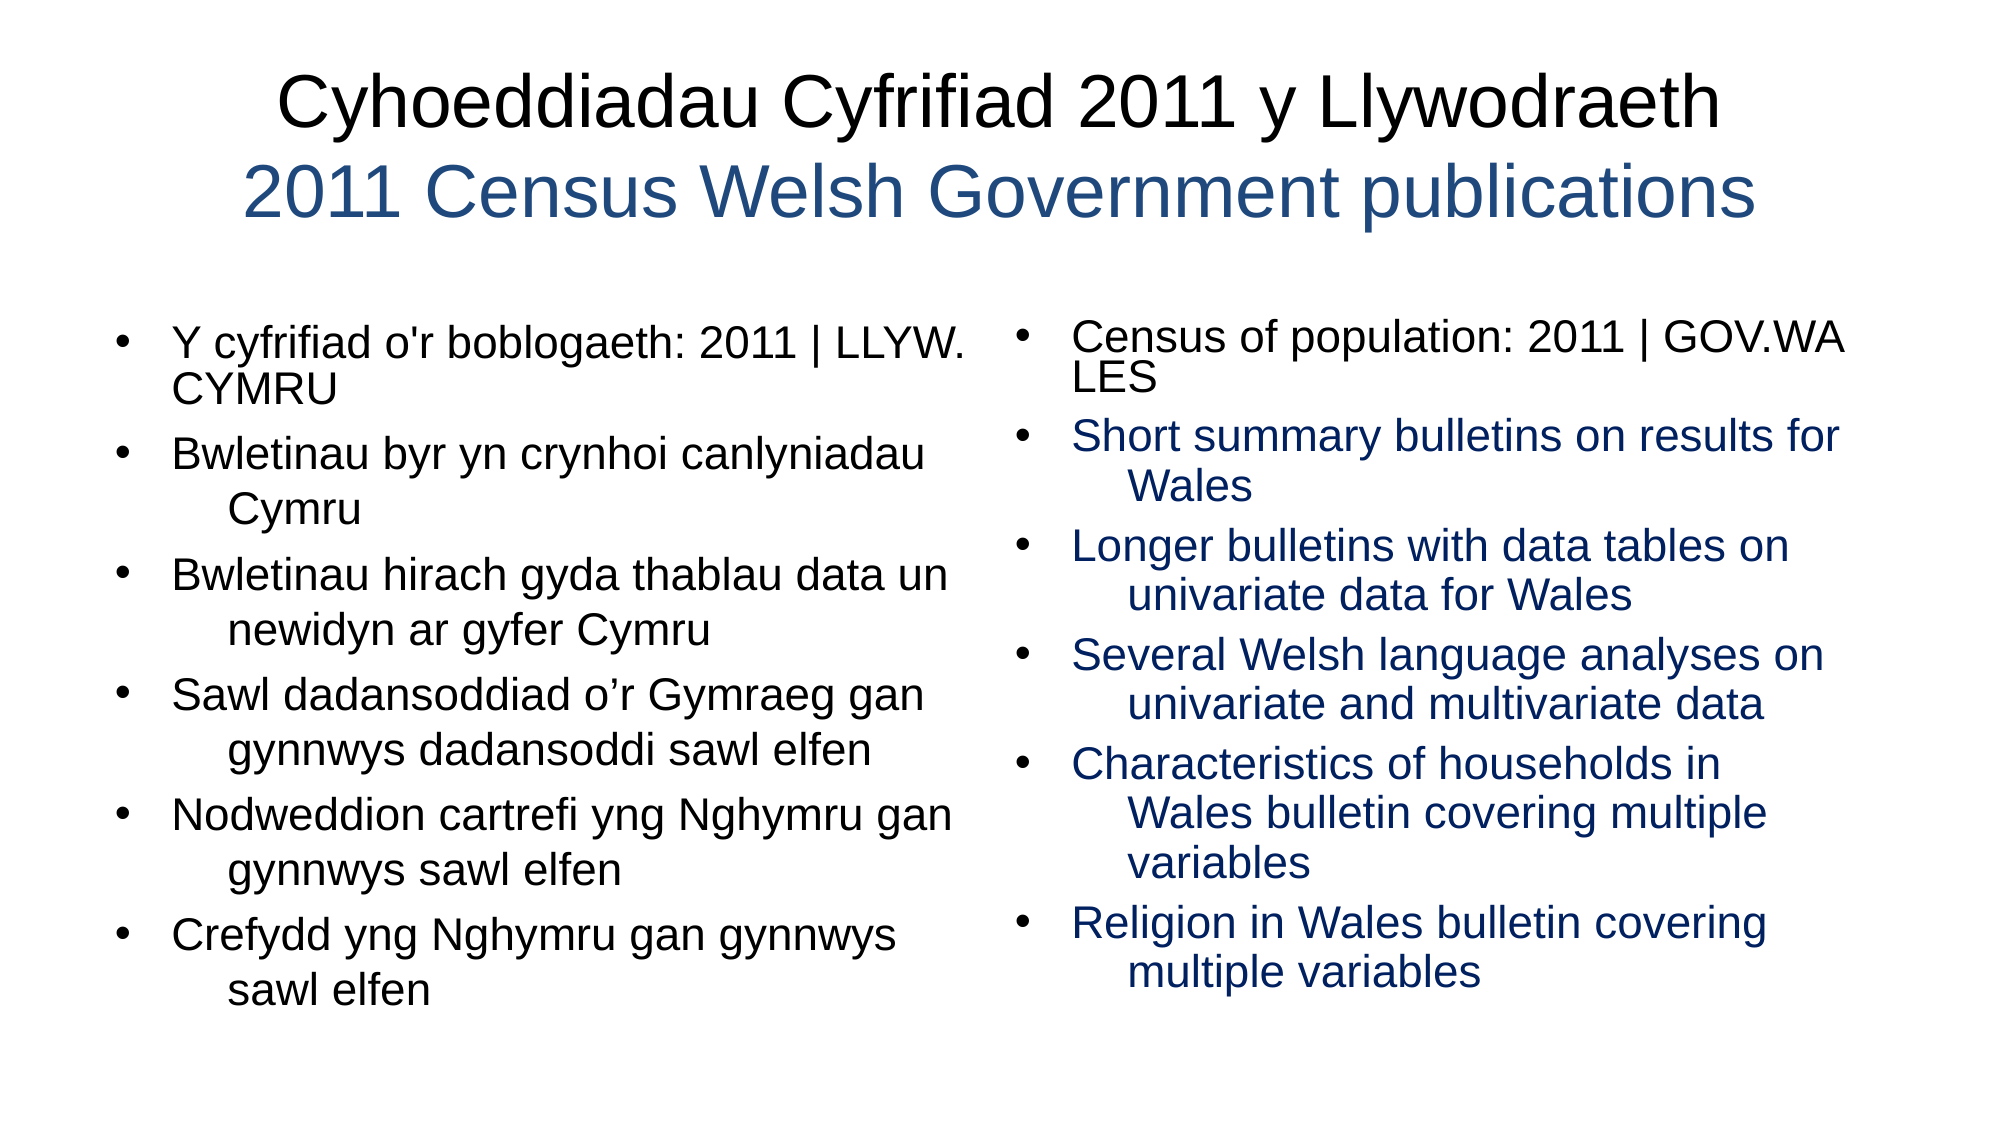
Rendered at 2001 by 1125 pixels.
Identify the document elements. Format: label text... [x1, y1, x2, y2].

title Cyhoeddiadau Cyfrifiad 2011 y Llywodraeth 2011 Census Welsh Government publications [99, 45, 1900, 233]
list Y cyfrifiad o'r boblogaeth: 2011 | LLYW.CYMRU Bwletinau byr yn crynhoi canlyniadau Cymru Bwletinau hirach gyda thablau data un newidyn ar gyfer Cymru Sawl dadansoddiad o’r Gymraeg gan gynnwys dadansoddi sawl elfen Nodweddion cartrefi yng Nghymru gan gynnwys sawl elfen Crefydd yng Nghymru gan gynnwys sawl elfen [99, 305, 1000, 1039]
text_box Census of population: 2011 | GOV.WALES Short summary bulletins on results for Wales Longer bulletins with data tables on univariate data for Wales Several Welsh language analyses on univariate and multivariate data Characteristics of households in Wales bulletin covering multiple variables Religion in Wales bulletin covering multiple variables [1000, 305, 1872, 1039]
